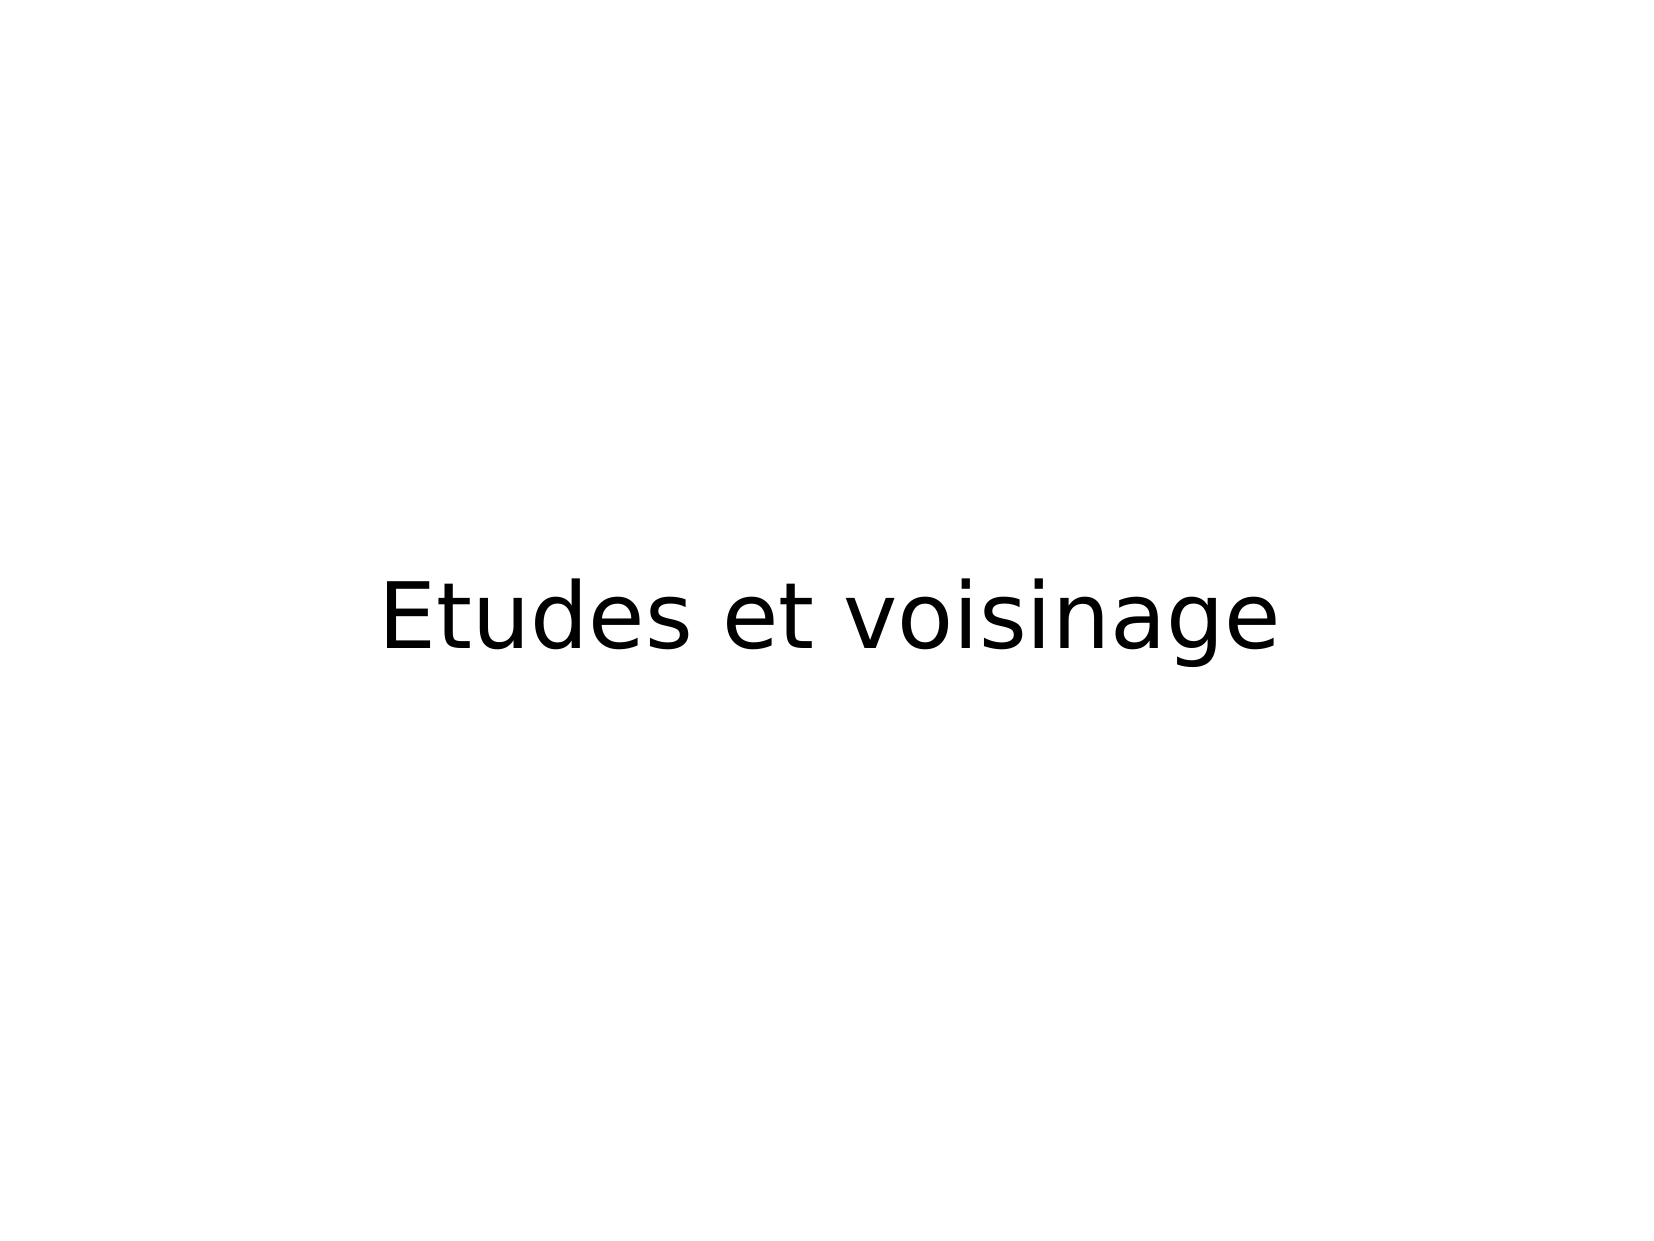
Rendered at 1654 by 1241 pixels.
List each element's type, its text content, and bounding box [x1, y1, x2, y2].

title Etudes et voisinage [86, 520, 1576, 713]
